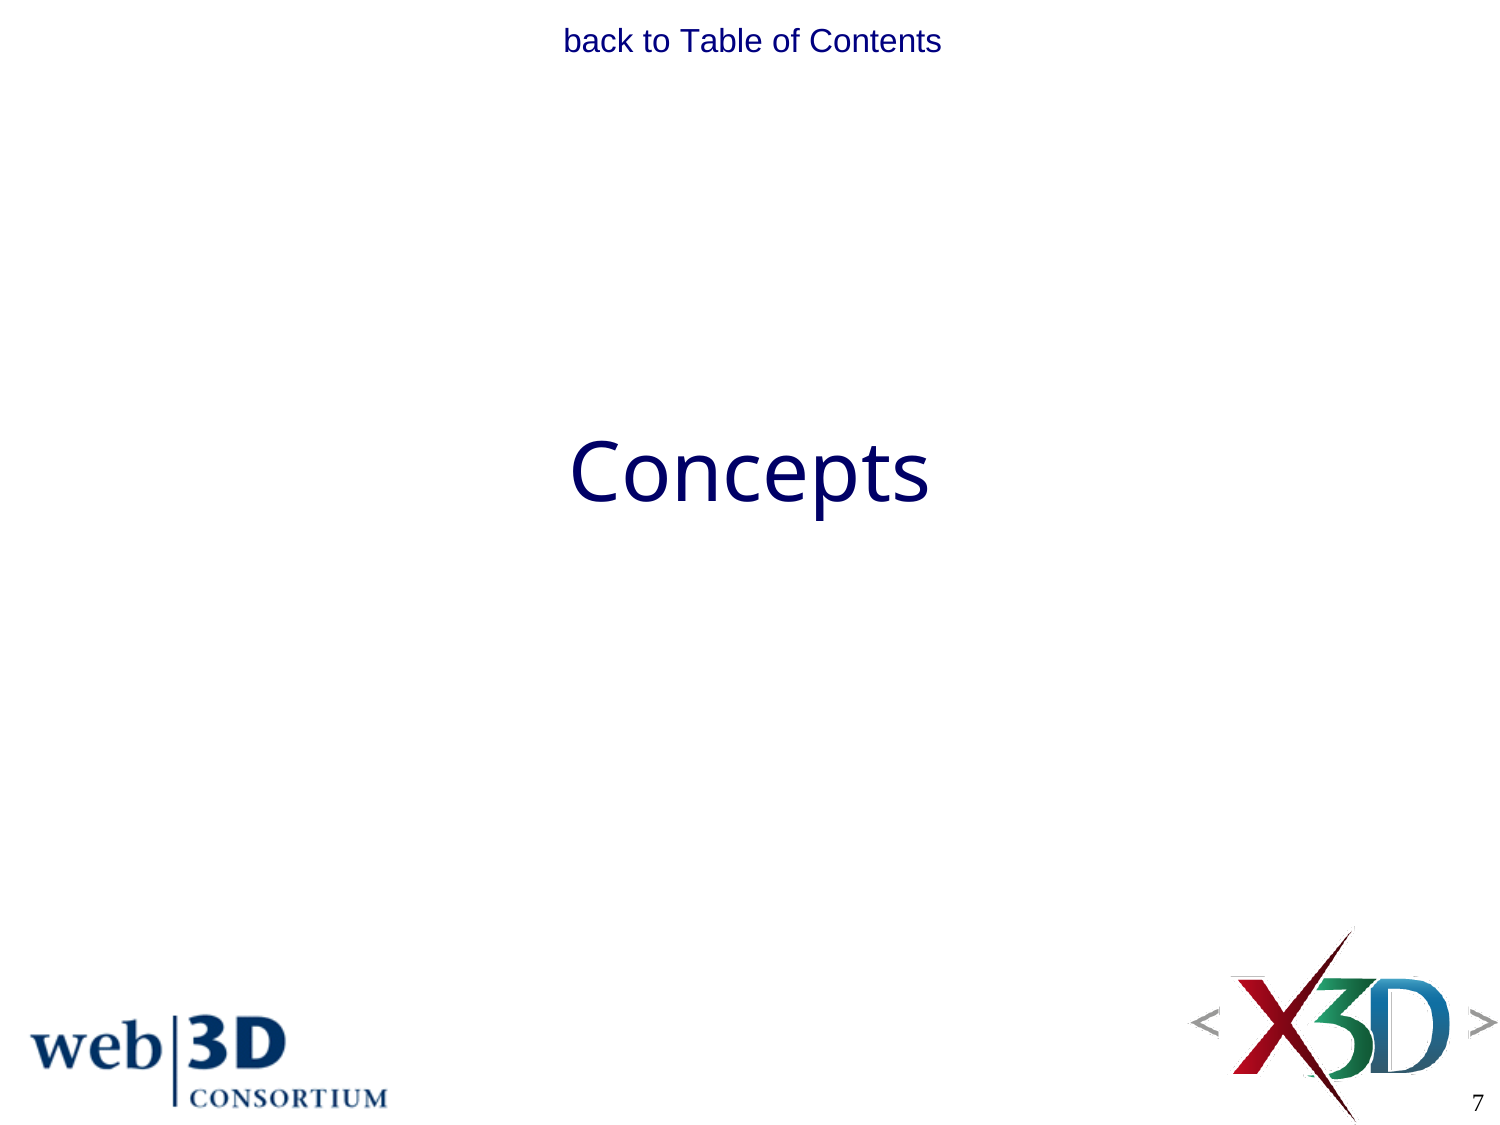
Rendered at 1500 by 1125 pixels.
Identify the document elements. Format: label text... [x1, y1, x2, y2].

title Concepts [112, 374, 1388, 563]
text_box back to Table of Contents [548, 14, 958, 68]
picture [1187, 926, 1500, 1125]
picture [12, 998, 413, 1118]
